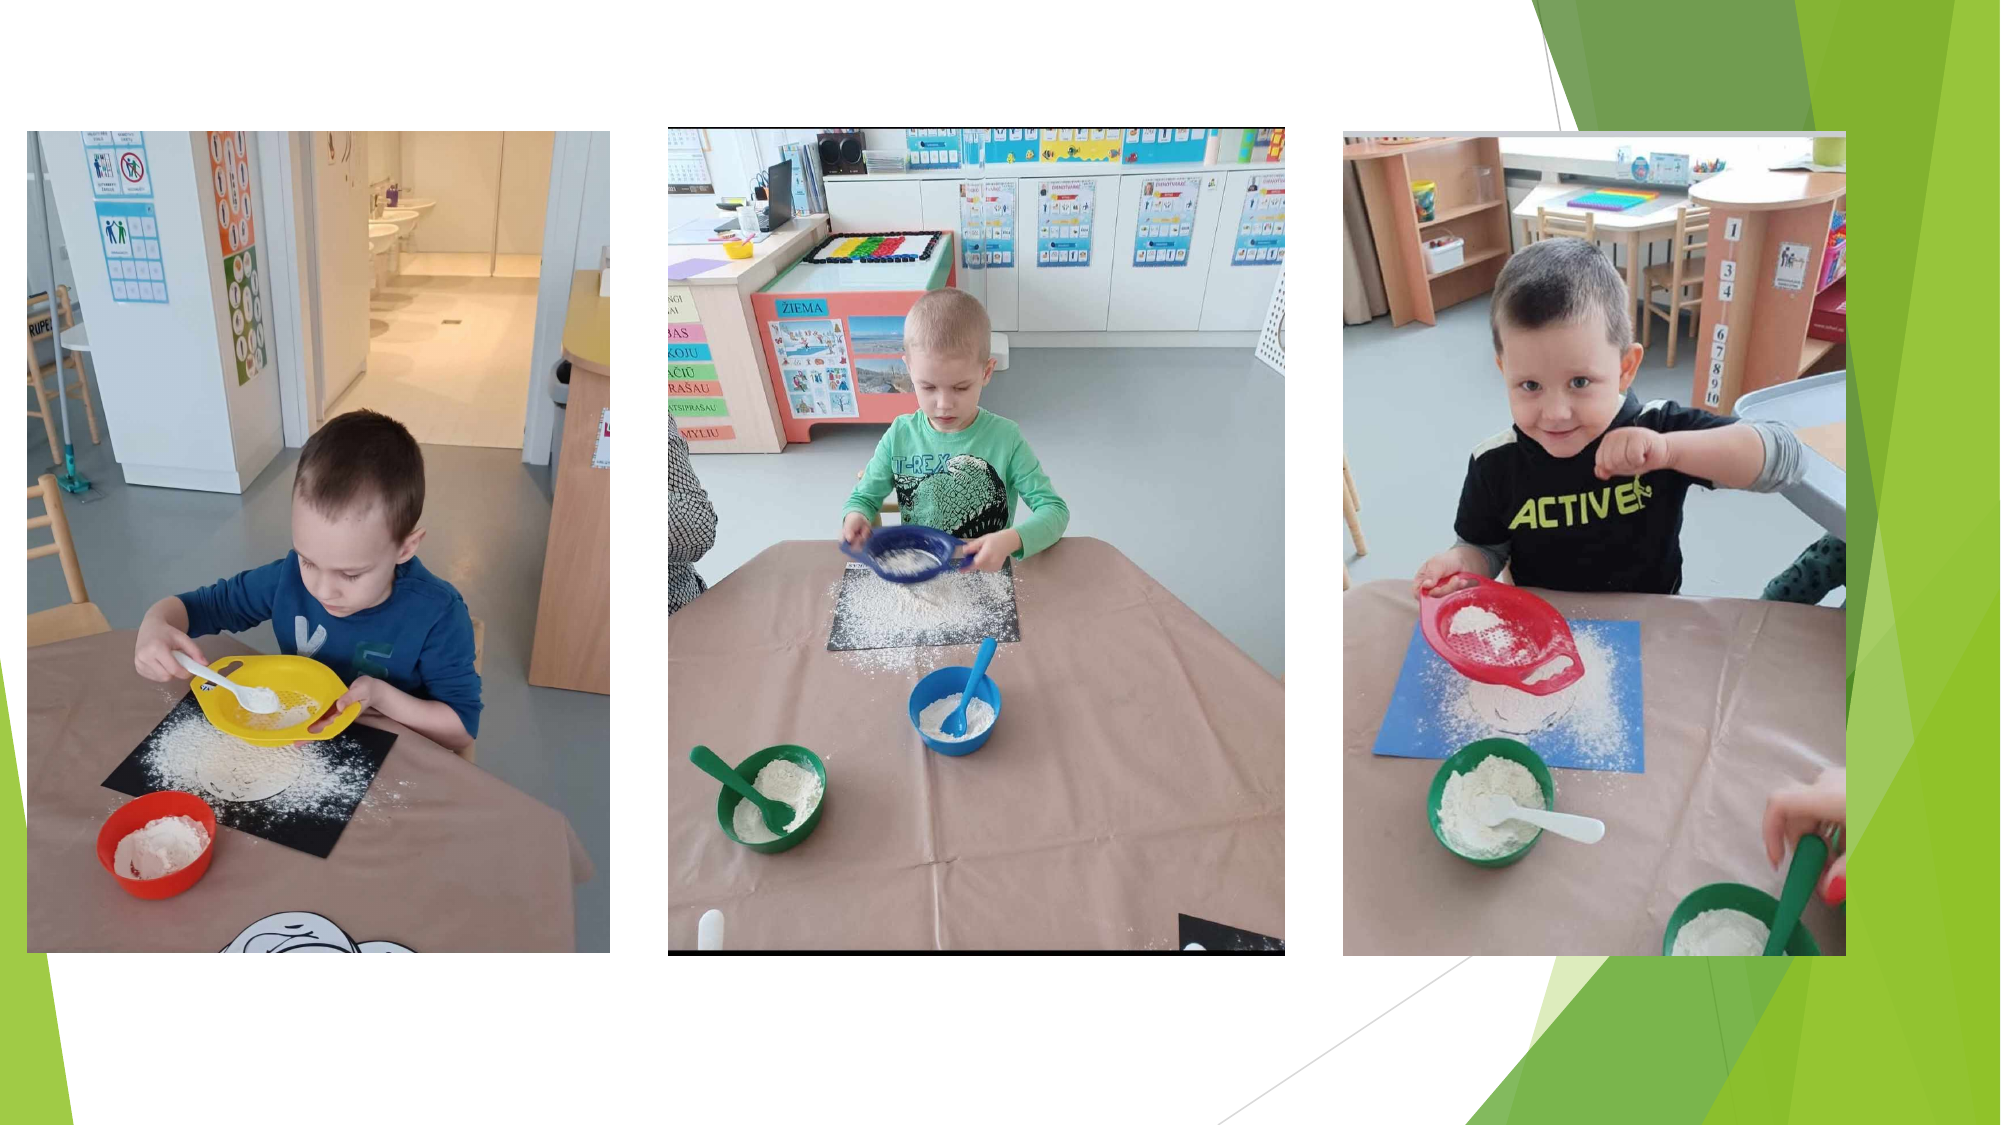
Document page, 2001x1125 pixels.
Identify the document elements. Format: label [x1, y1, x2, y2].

picture [668, 127, 1285, 956]
picture [1343, 131, 1846, 956]
picture [27, 131, 610, 953]
